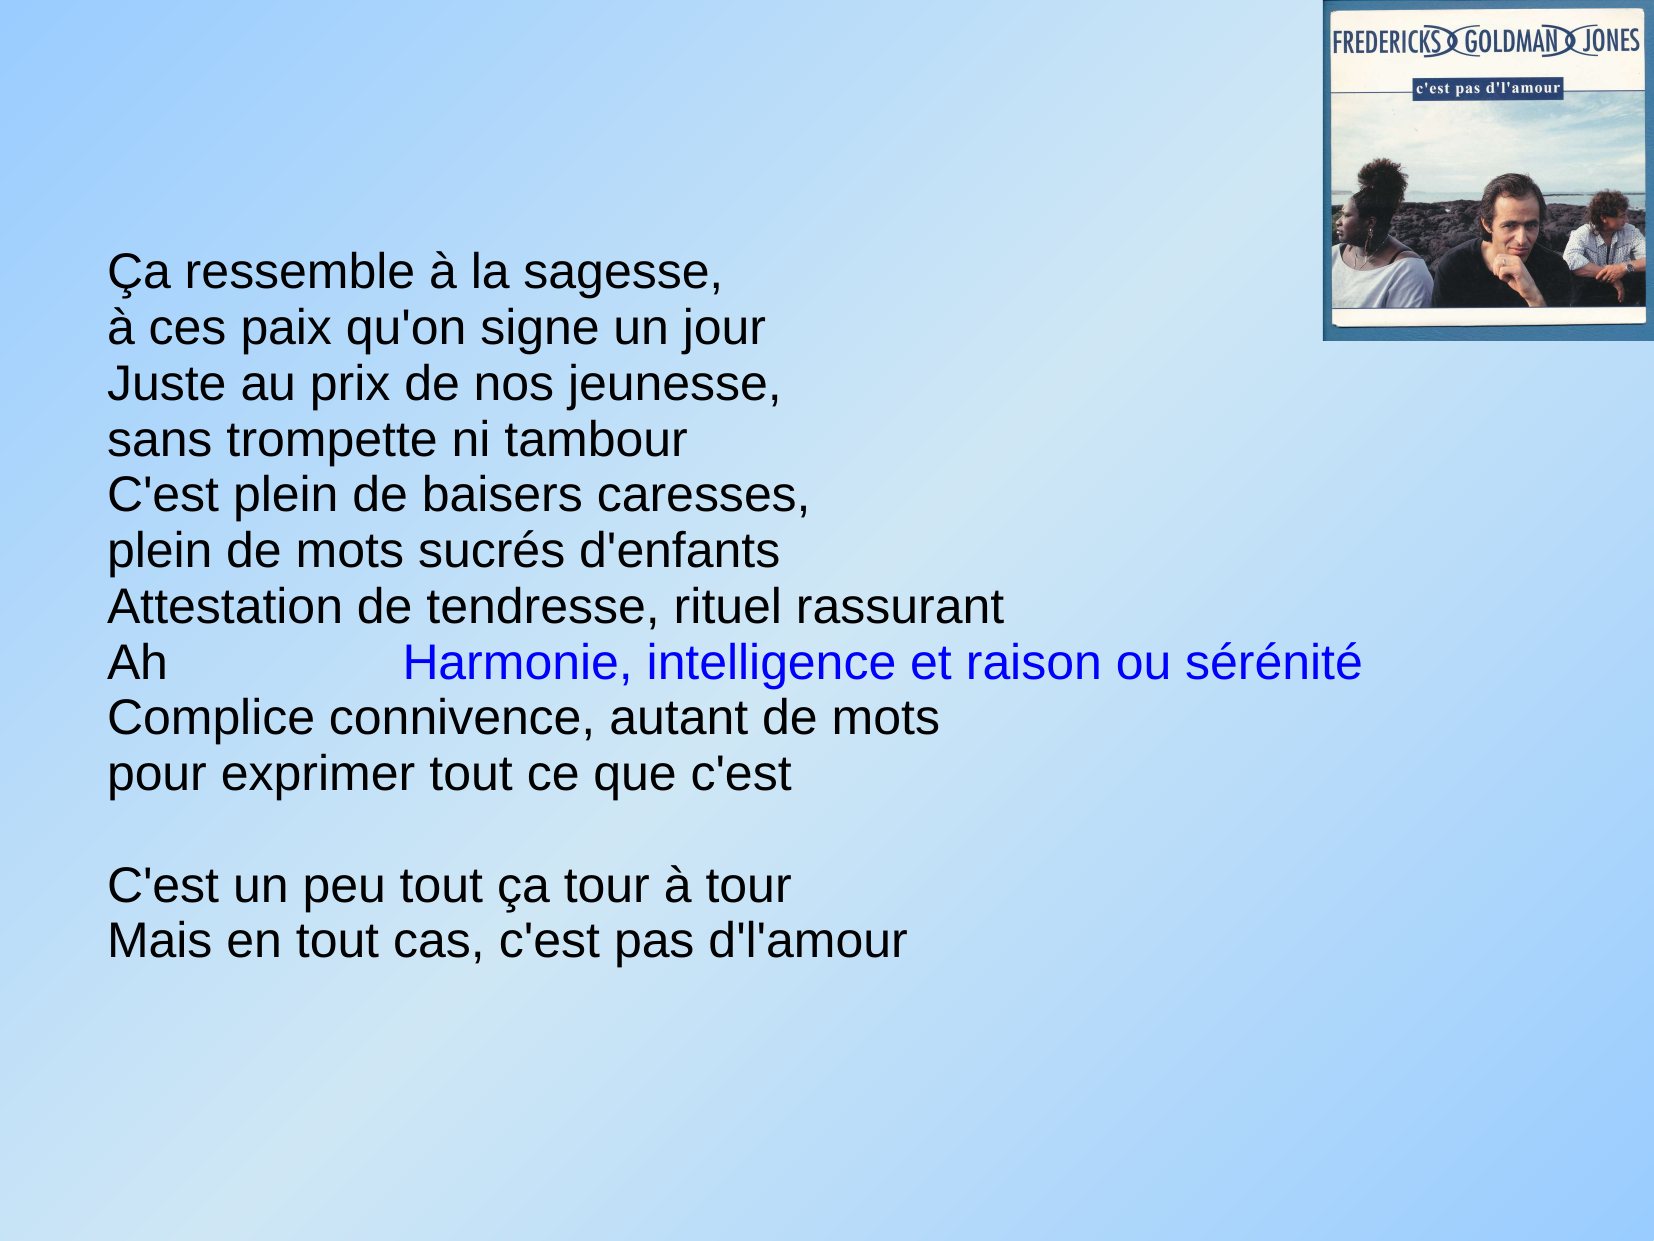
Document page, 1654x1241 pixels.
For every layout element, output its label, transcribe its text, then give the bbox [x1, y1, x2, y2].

text_box Ça ressemble à la sagesse, à ces paix qu'on signe un jour Juste au prix de nos jeunesse, sans trompette ni tambour C'est plein de baisers caresses, plein de mots sucrés d'enfants Attestation de tendresse, rituel rassurant Ah Harmonie, intelligence et raison ou sérénité Complice connivence, autant de mots pour exprimer tout ce que c'est C'est un peu tout ça tour à tour Mais en tout cas, c'est pas d'l'amour [92, 236, 1560, 1088]
picture [1322, 0, 1654, 341]
